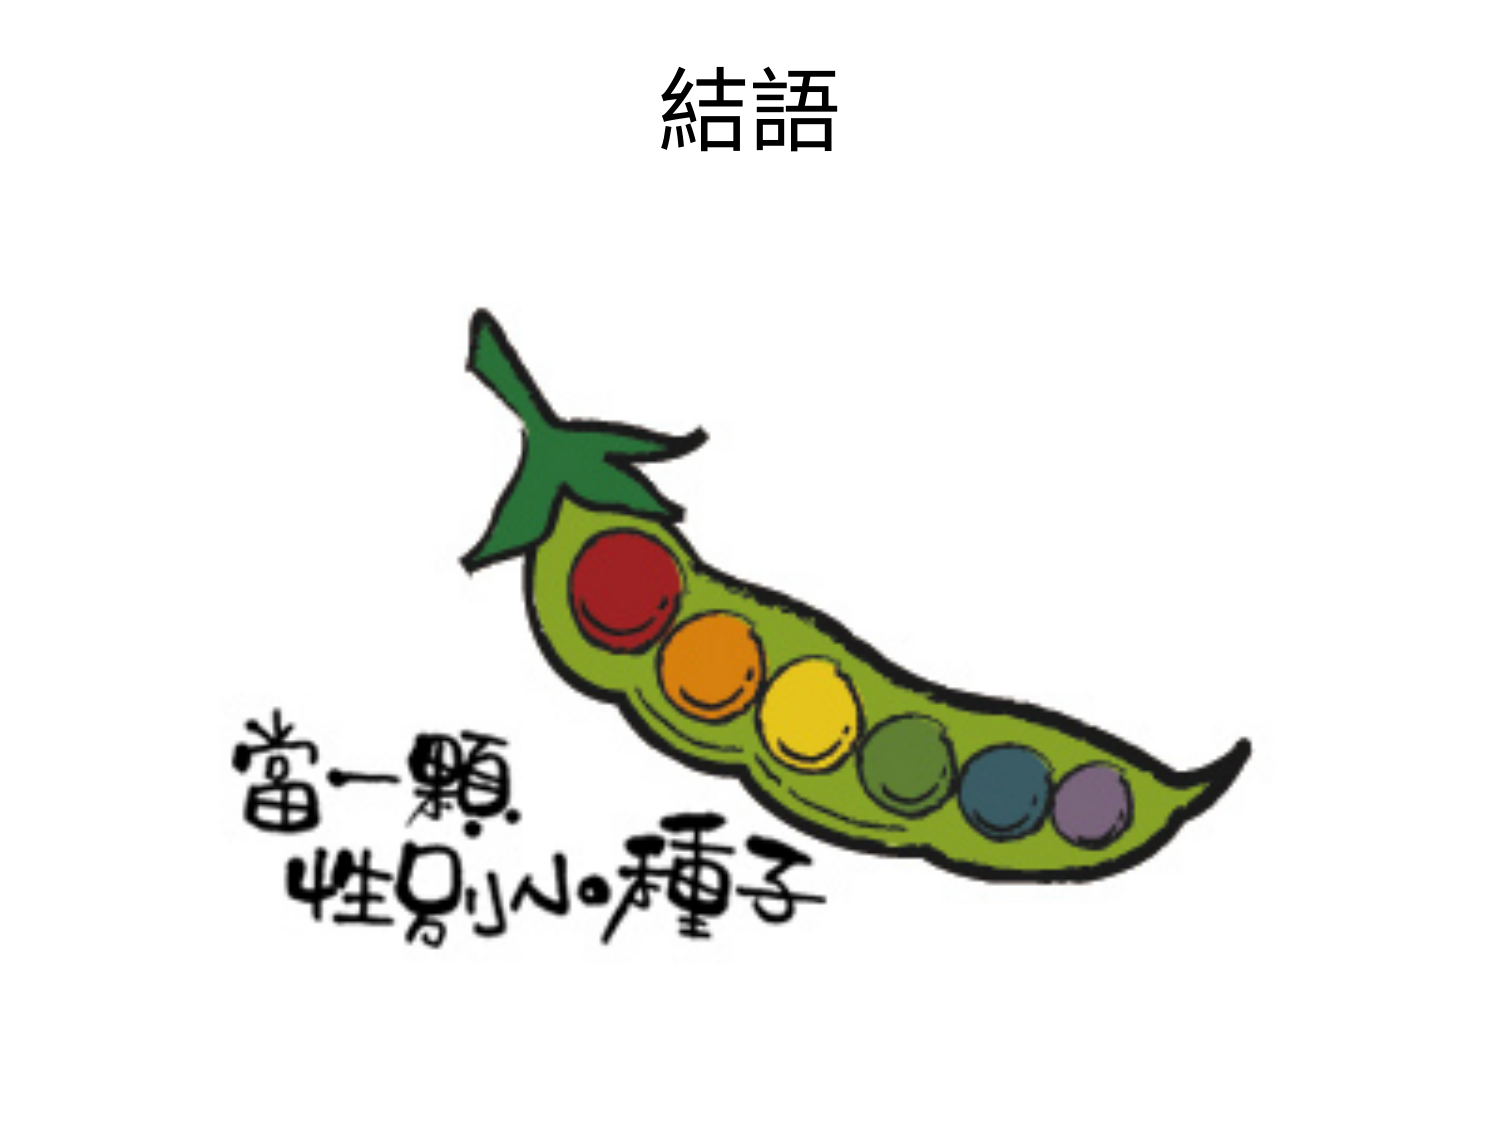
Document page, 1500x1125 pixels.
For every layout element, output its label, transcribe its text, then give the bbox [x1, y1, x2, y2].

title 結語 [75, 45, 1425, 233]
picture [192, 302, 1448, 965]
